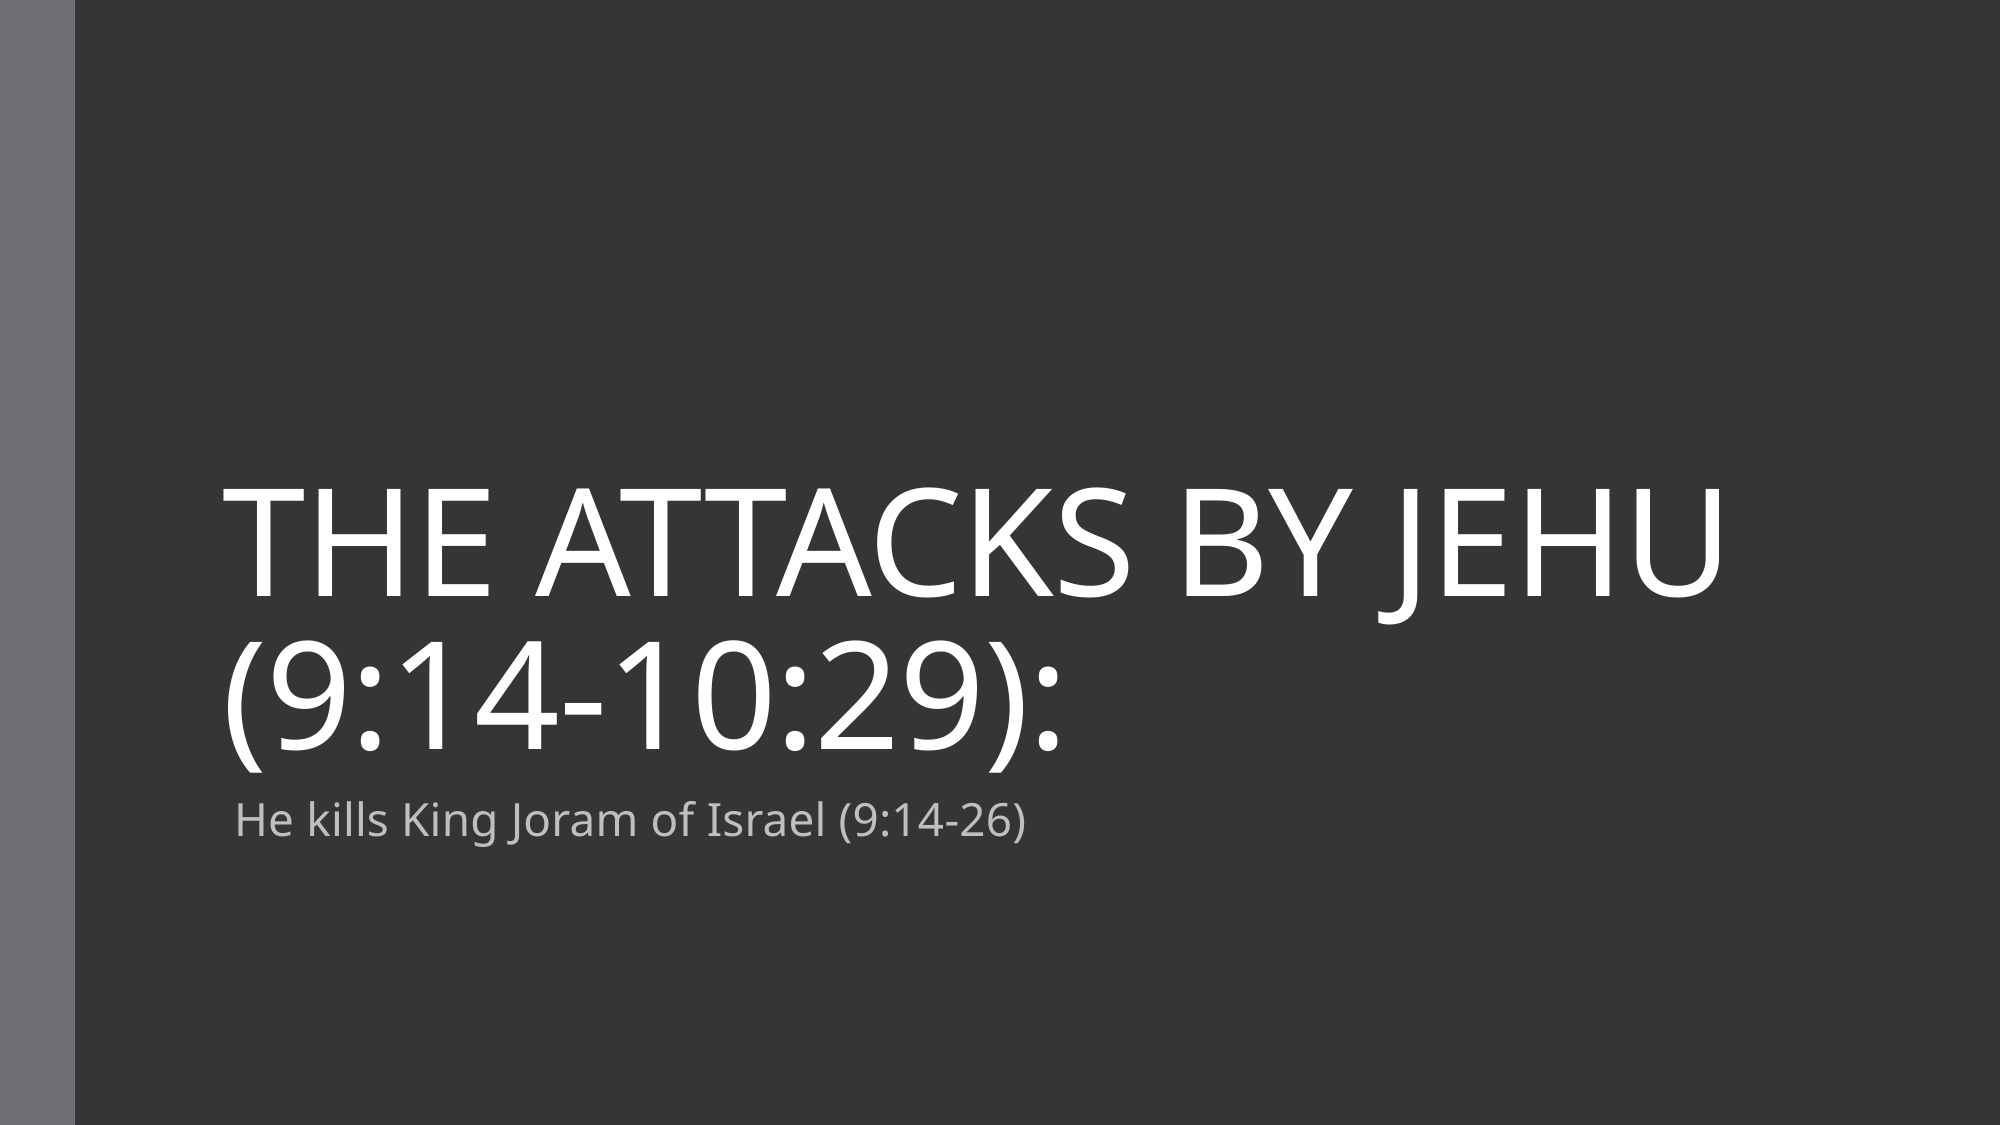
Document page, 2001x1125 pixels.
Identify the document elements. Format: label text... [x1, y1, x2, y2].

subtitle He kills King Joram of Israel (9:14-26) [206, 787, 1752, 1066]
title THE ATTACKS BY JEHU (9:14-10:29): [206, 124, 1752, 787]
